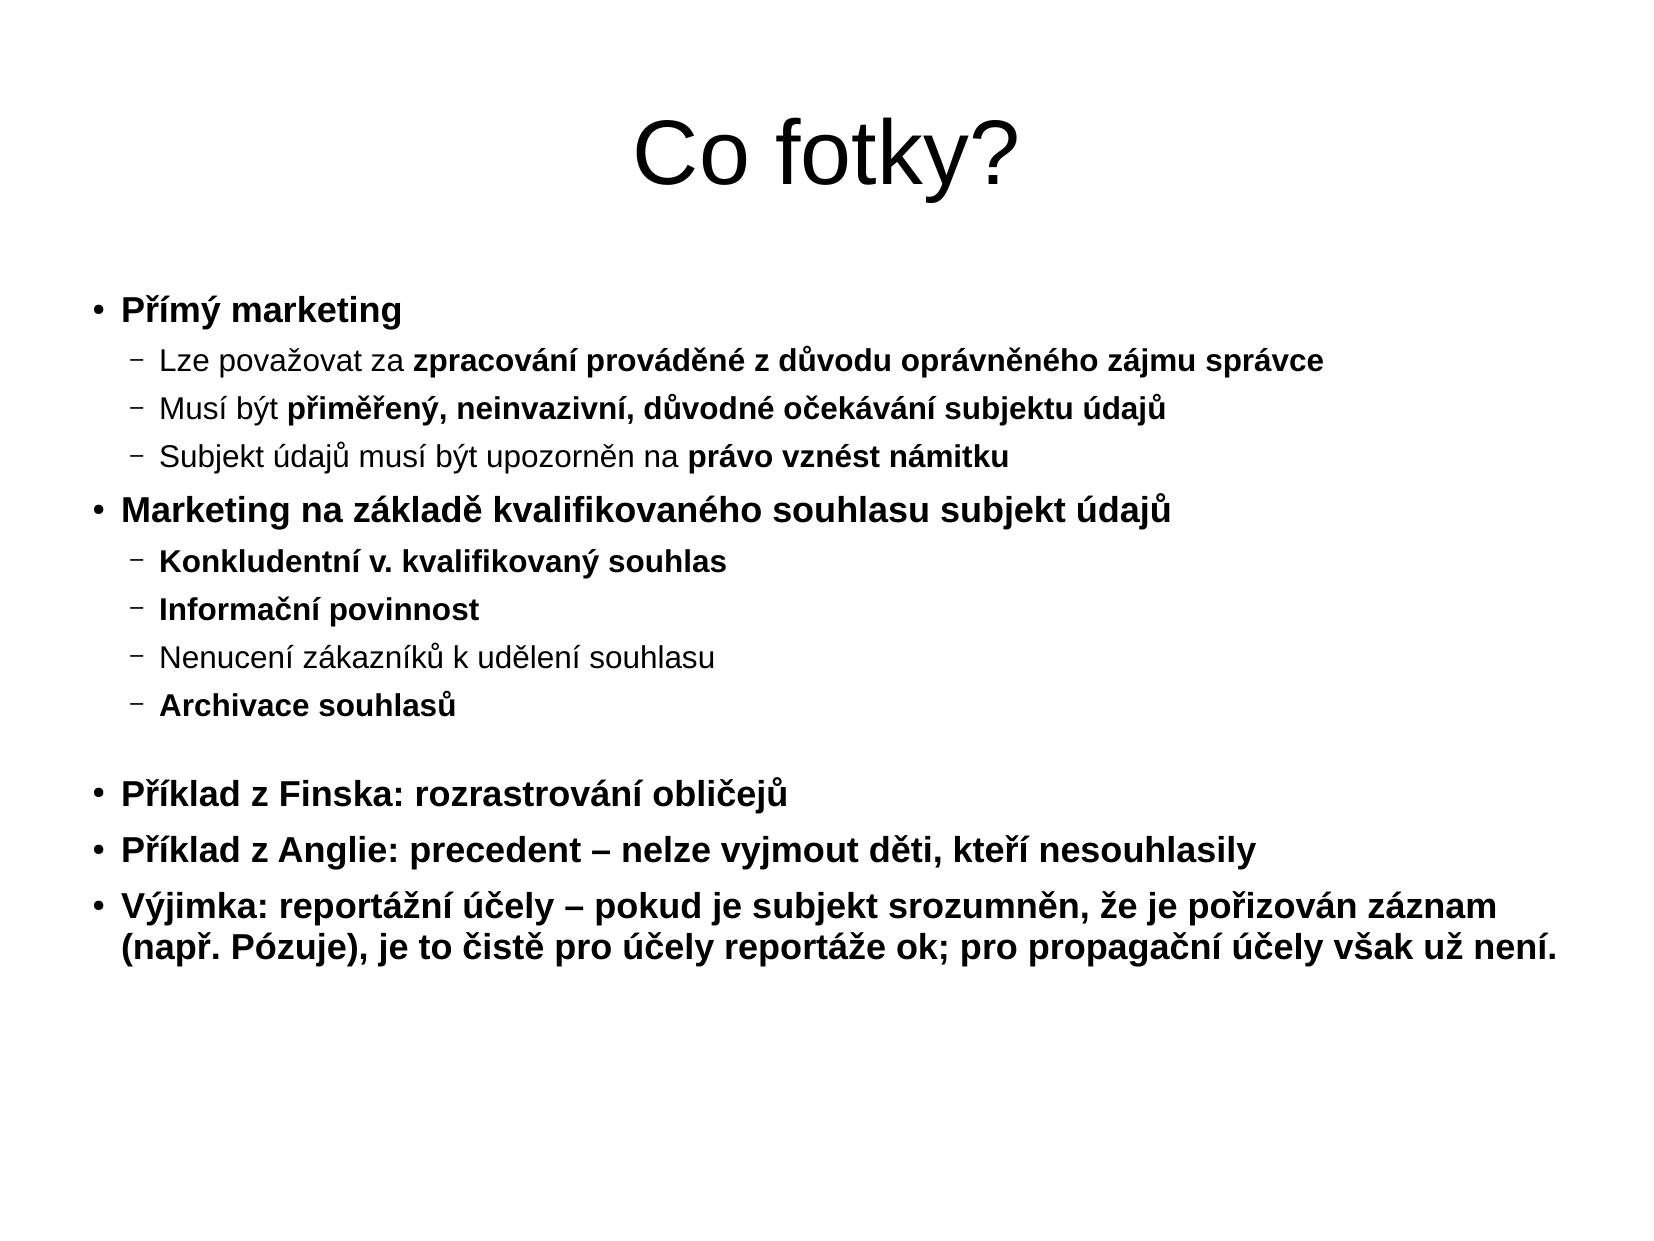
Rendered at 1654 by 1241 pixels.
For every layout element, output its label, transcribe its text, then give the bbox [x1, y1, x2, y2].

list Přímý marketing Lze považovat za zpracování prováděné z důvodu oprávněného zájmu správce Musí být přiměřený, neinvazivní, důvodné očekávání subjektu údajů Subjekt údajů musí být upozorněn na právo vznést námitku Marketing na základě kvalifikovaného souhlasu subjekt údajů Konkludentní v. kvalifikovaný souhlas Informační povinnost Nenucení zákazníků k udělení souhlasu Archivace souhlasů Příklad z Finska: rozrastrování obličejů Příklad z Anglie: precedent – nelze vyjmout děti, kteří nesouhlasily Výjimka: reportážní účely – pokud je subjekt srozumněn, že je pořizován záznam (např. Pózuje), je to čistě pro účely reportáže ok; pro propagační účely však už není. [82, 290, 1571, 1010]
title Co fotky? [82, 49, 1571, 257]
